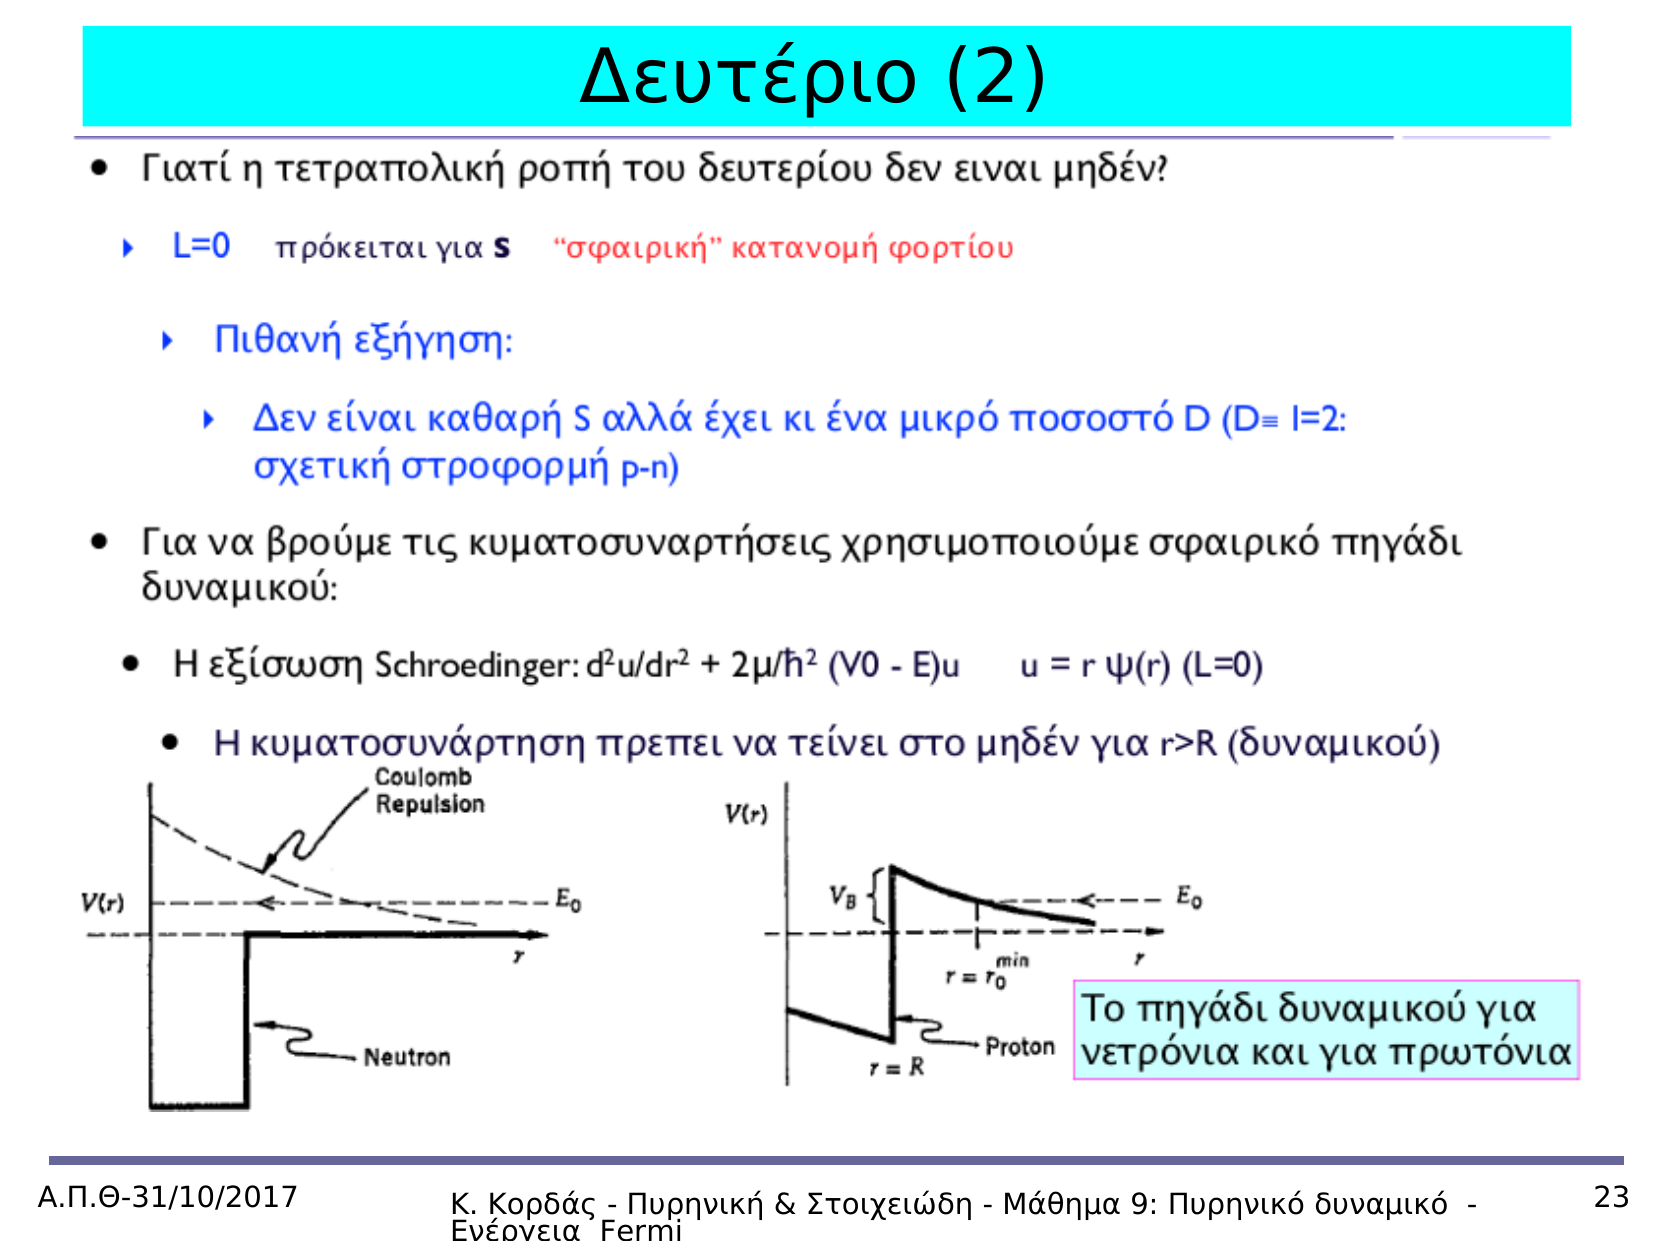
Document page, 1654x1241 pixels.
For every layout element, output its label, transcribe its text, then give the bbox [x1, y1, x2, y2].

picture [49, 136, 1587, 1112]
title Δευτέριο (2) [82, 32, 1571, 120]
